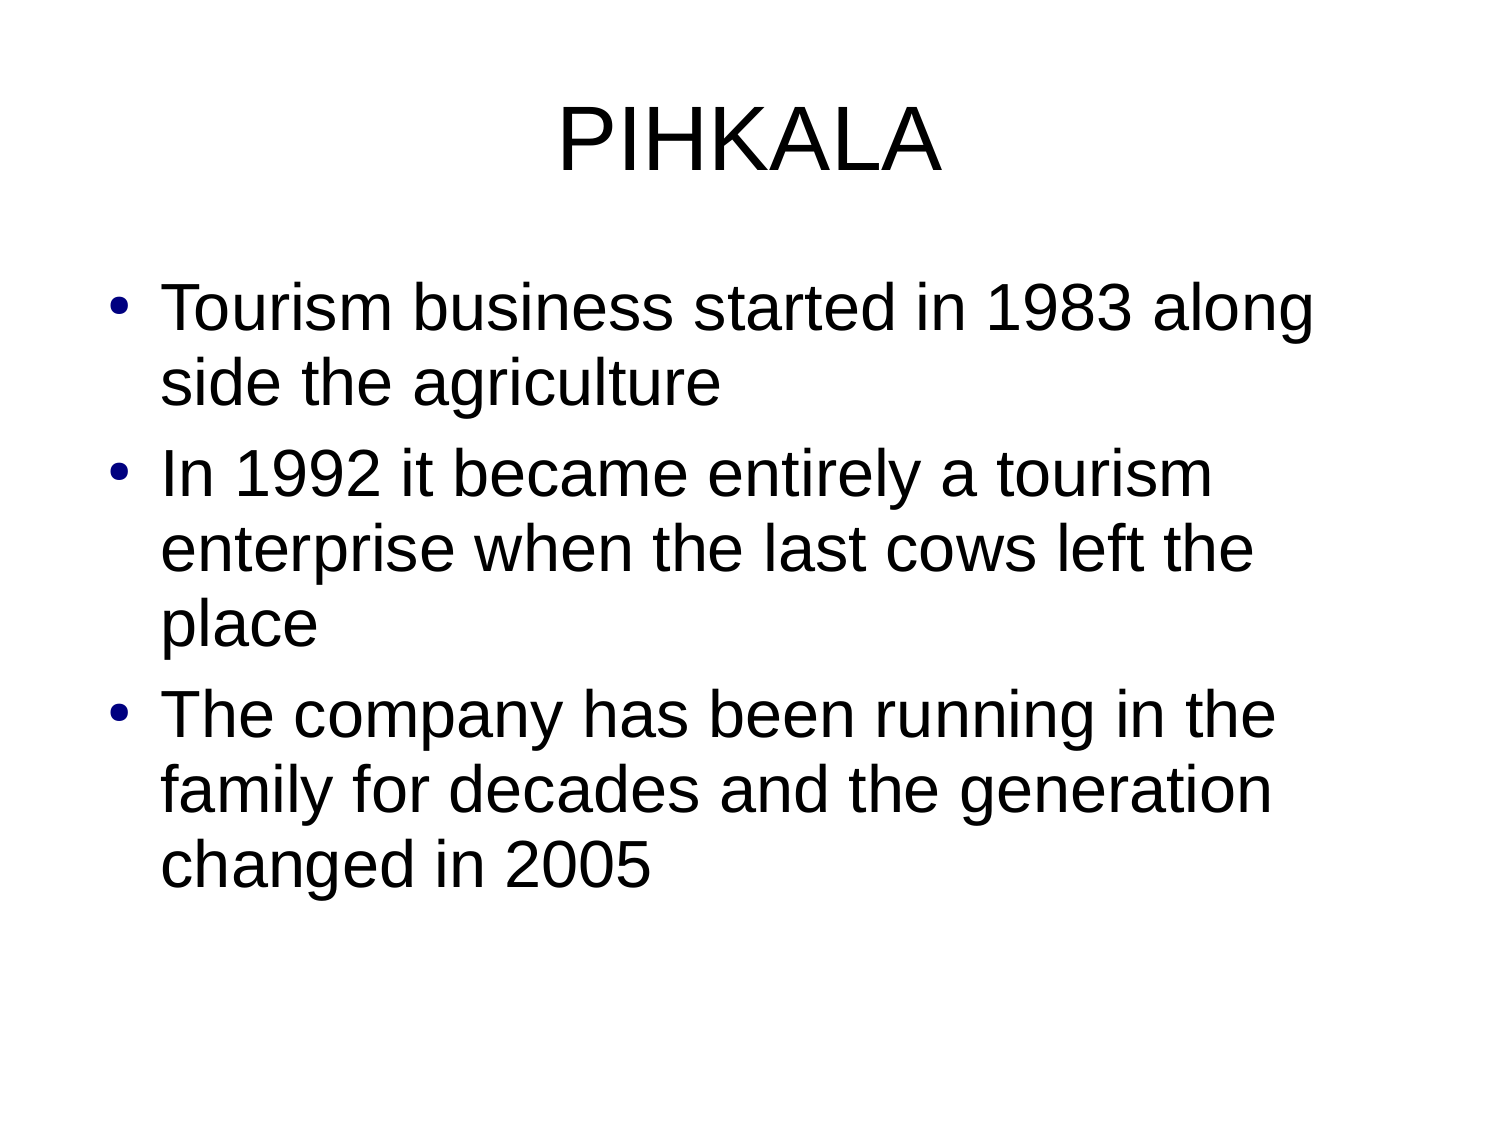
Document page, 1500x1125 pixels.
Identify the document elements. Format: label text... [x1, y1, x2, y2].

list Tourism business started in 1983 along side the agriculture In 1992 it became entirely a tourism enterprise when the last cows left the place The company has been running in the family for decades and the generation changed in 2005 [75, 262, 1426, 1006]
title PIHKALA [75, 45, 1426, 233]
